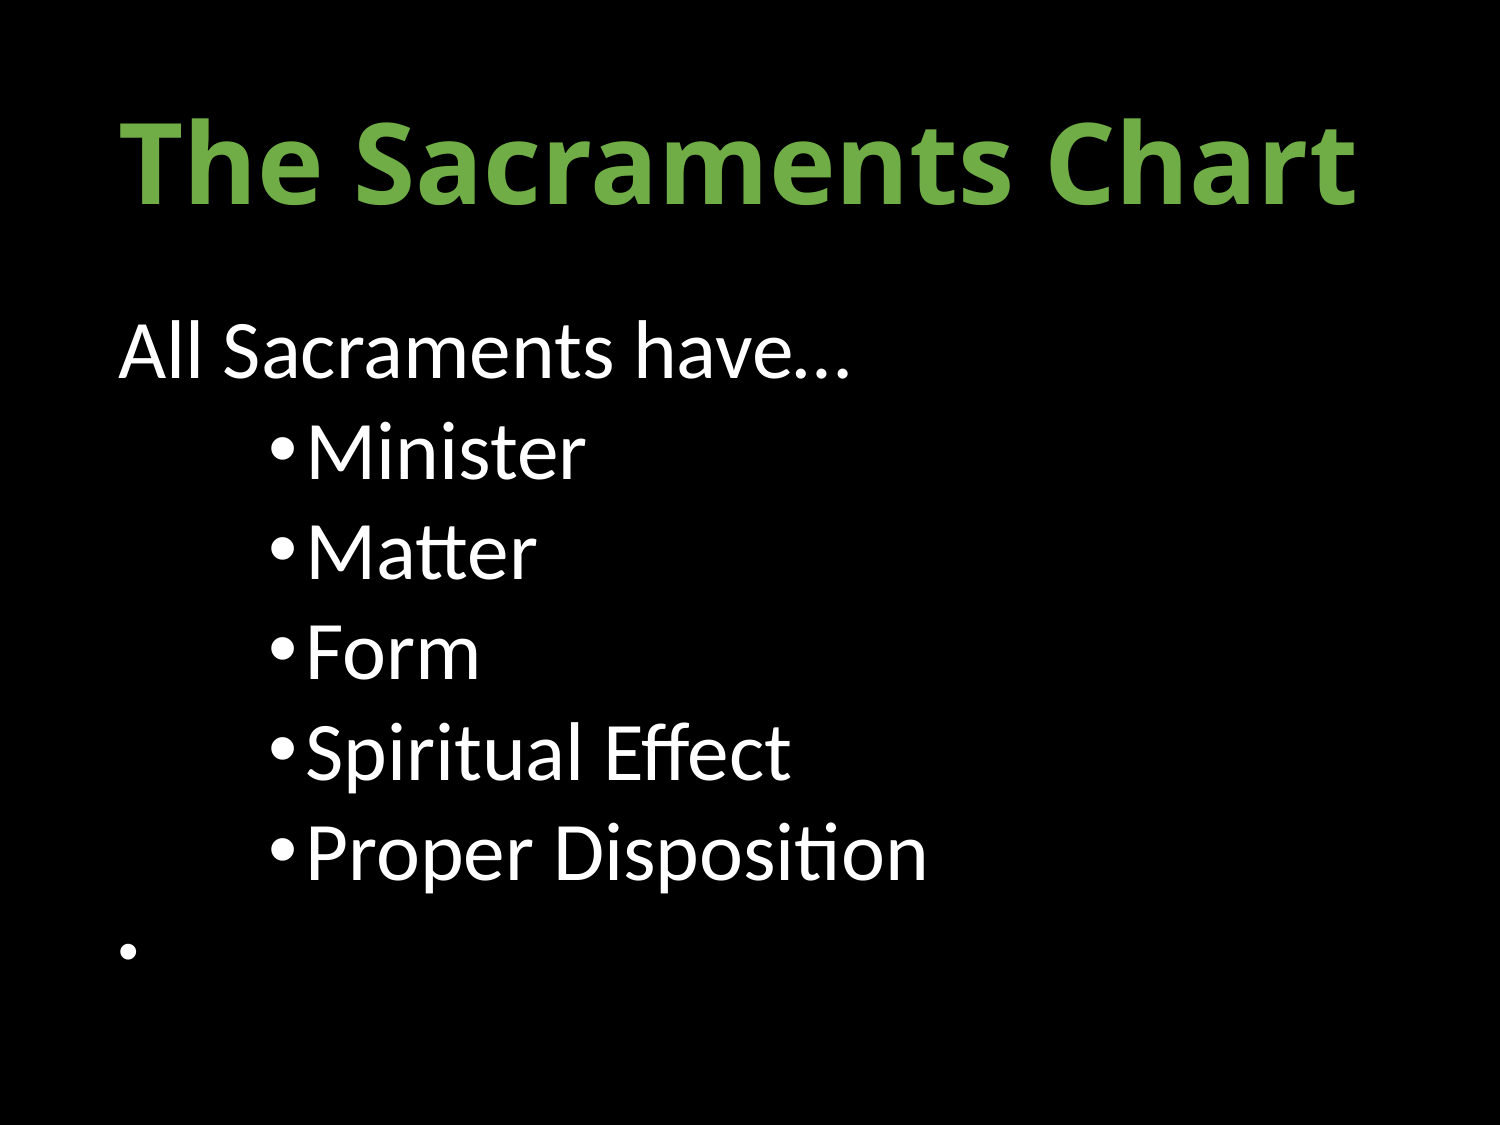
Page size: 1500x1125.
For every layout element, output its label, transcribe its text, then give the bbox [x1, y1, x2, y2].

title The Sacraments Chart [103, 59, 1397, 278]
list All Sacraments have… Minister Matter Form Spiritual Effect Proper Disposition [103, 299, 1397, 1014]
